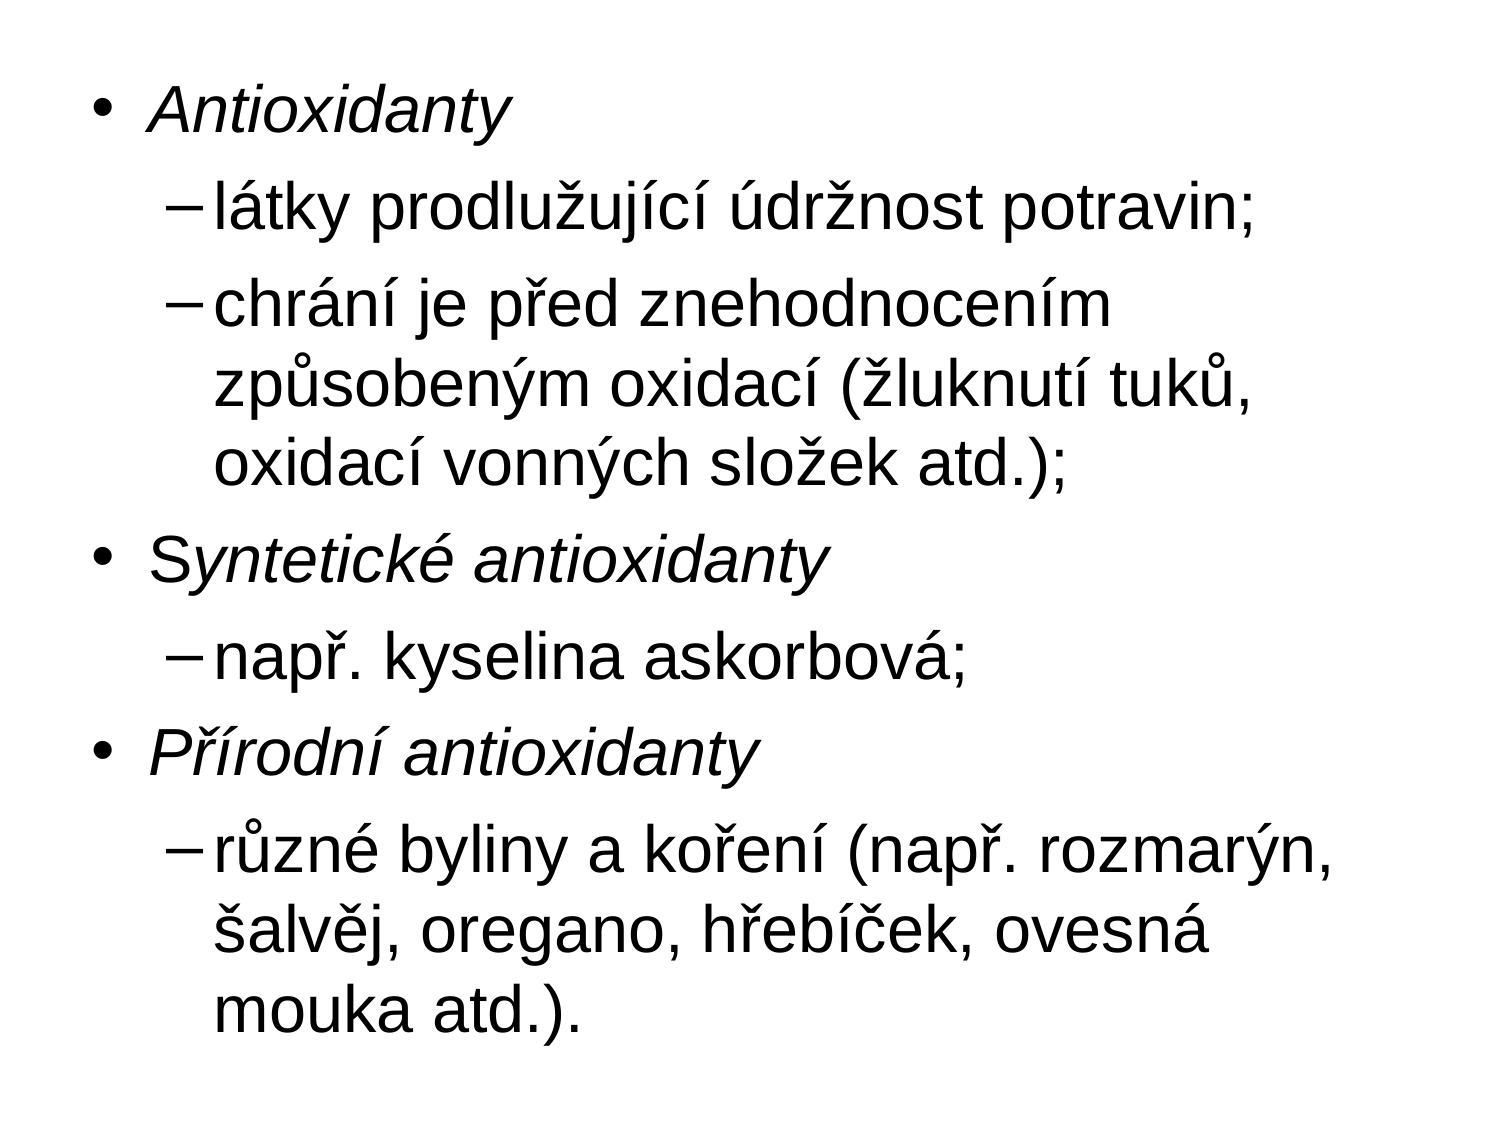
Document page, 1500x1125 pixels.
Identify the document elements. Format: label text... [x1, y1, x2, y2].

list Antioxidanty látky prodlužující údržnost potravin; chrání je před znehodnocením způsobeným oxidací (žluknutí tuků, oxidací vonných složek atd.); Syntetické antioxidanty např. kyselina askorbová; Přírodní antioxidanty různé byliny a koření (např. rozmarýn, šalvěj, oregano, hřebíček, ovesná mouka atd.). [76, 58, 1427, 1054]
